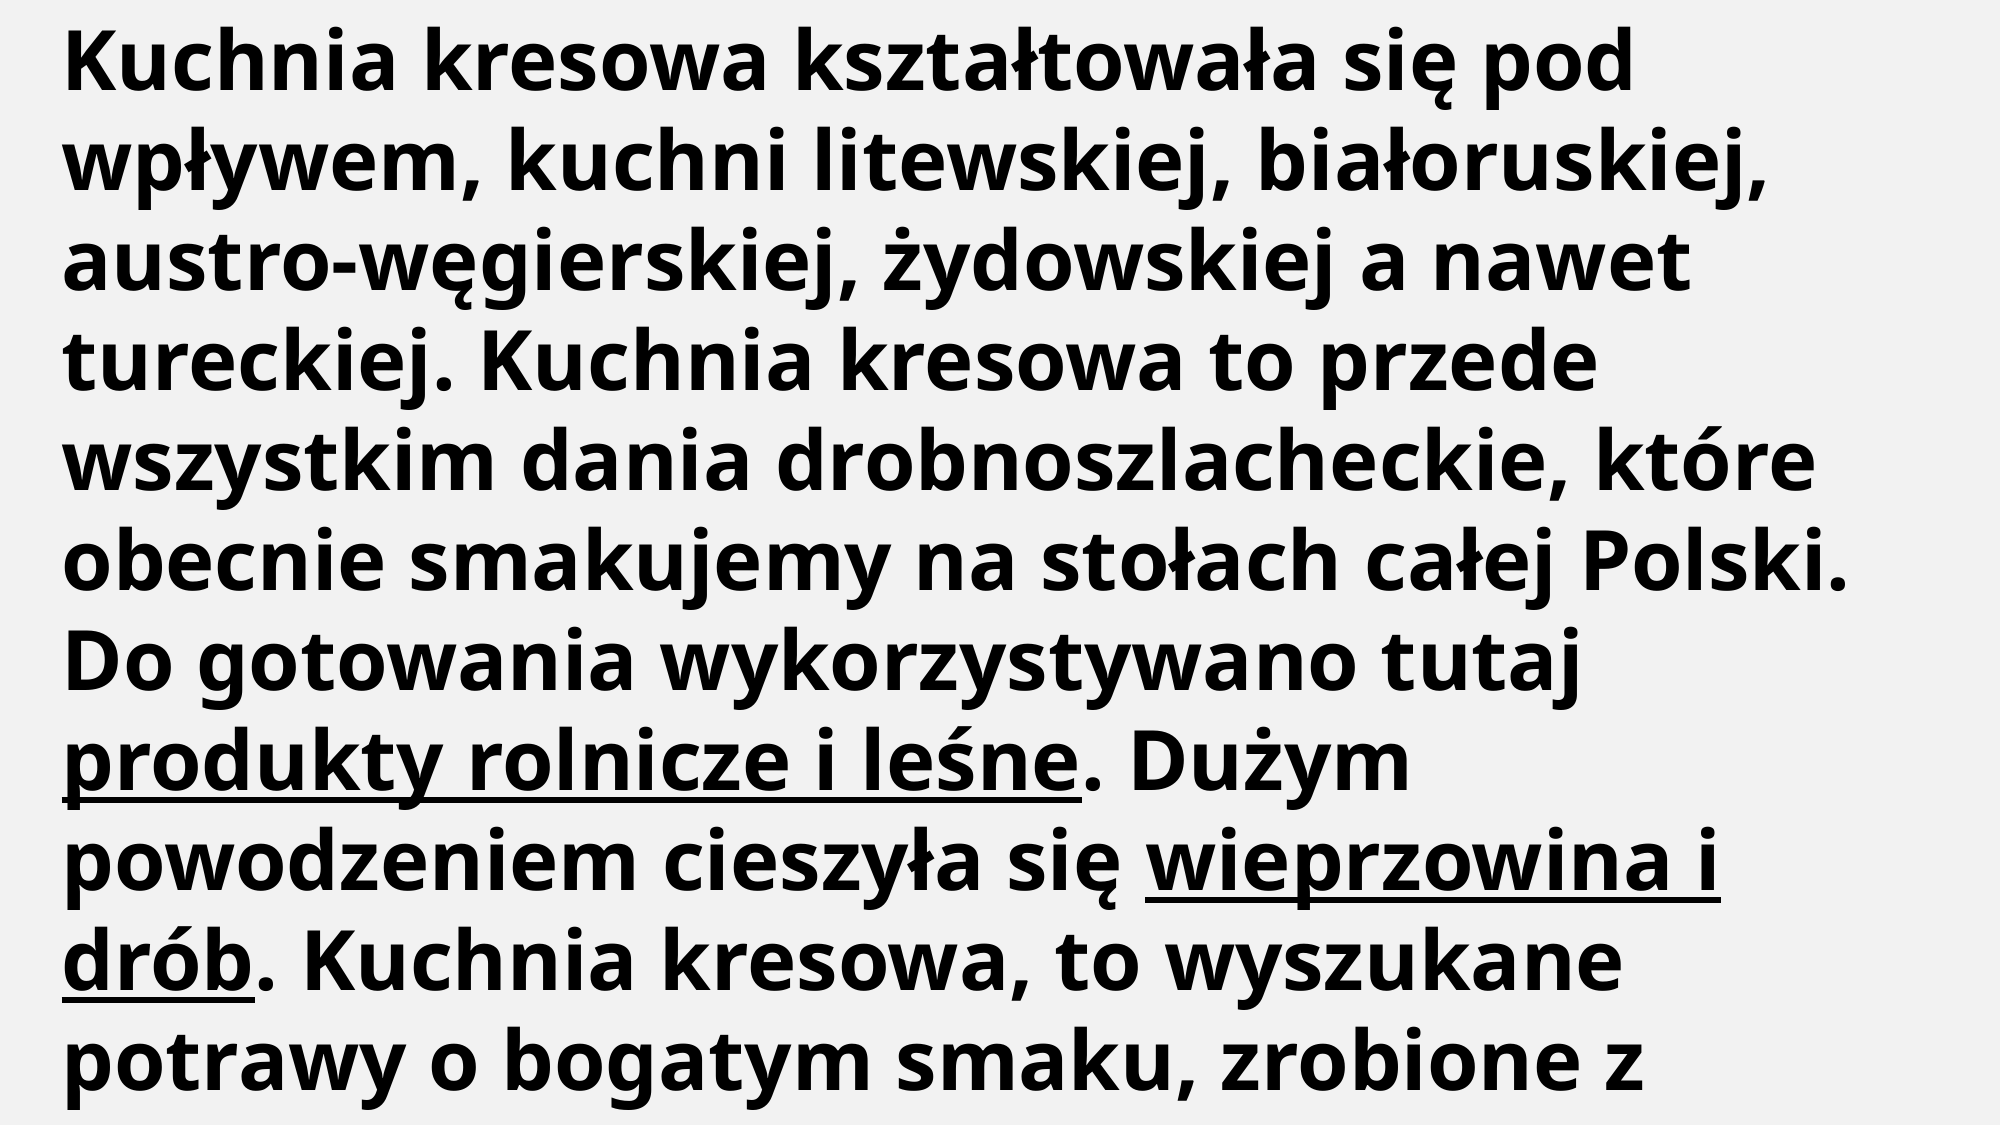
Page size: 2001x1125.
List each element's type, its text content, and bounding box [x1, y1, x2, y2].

text_box Kuchnia kresowa kształtowała się pod wpływem, kuchni litewskiej, białoruskiej, austro-węgierskiej, żydowskiej a nawet tureckiej. Kuchnia kresowa to przede wszystkim dania drobnoszlacheckie, które obecnie smakujemy na stołach całej Polski. Do gotowania wykorzystywano tutaj produkty rolnicze i leśne. Dużym powodzeniem cieszyła się wieprzowina i drób. Kuchnia kresowa, to wyszukane potrawy o bogatym smaku, zrobione z prostych składników. [46, 0, 1960, 1125]
